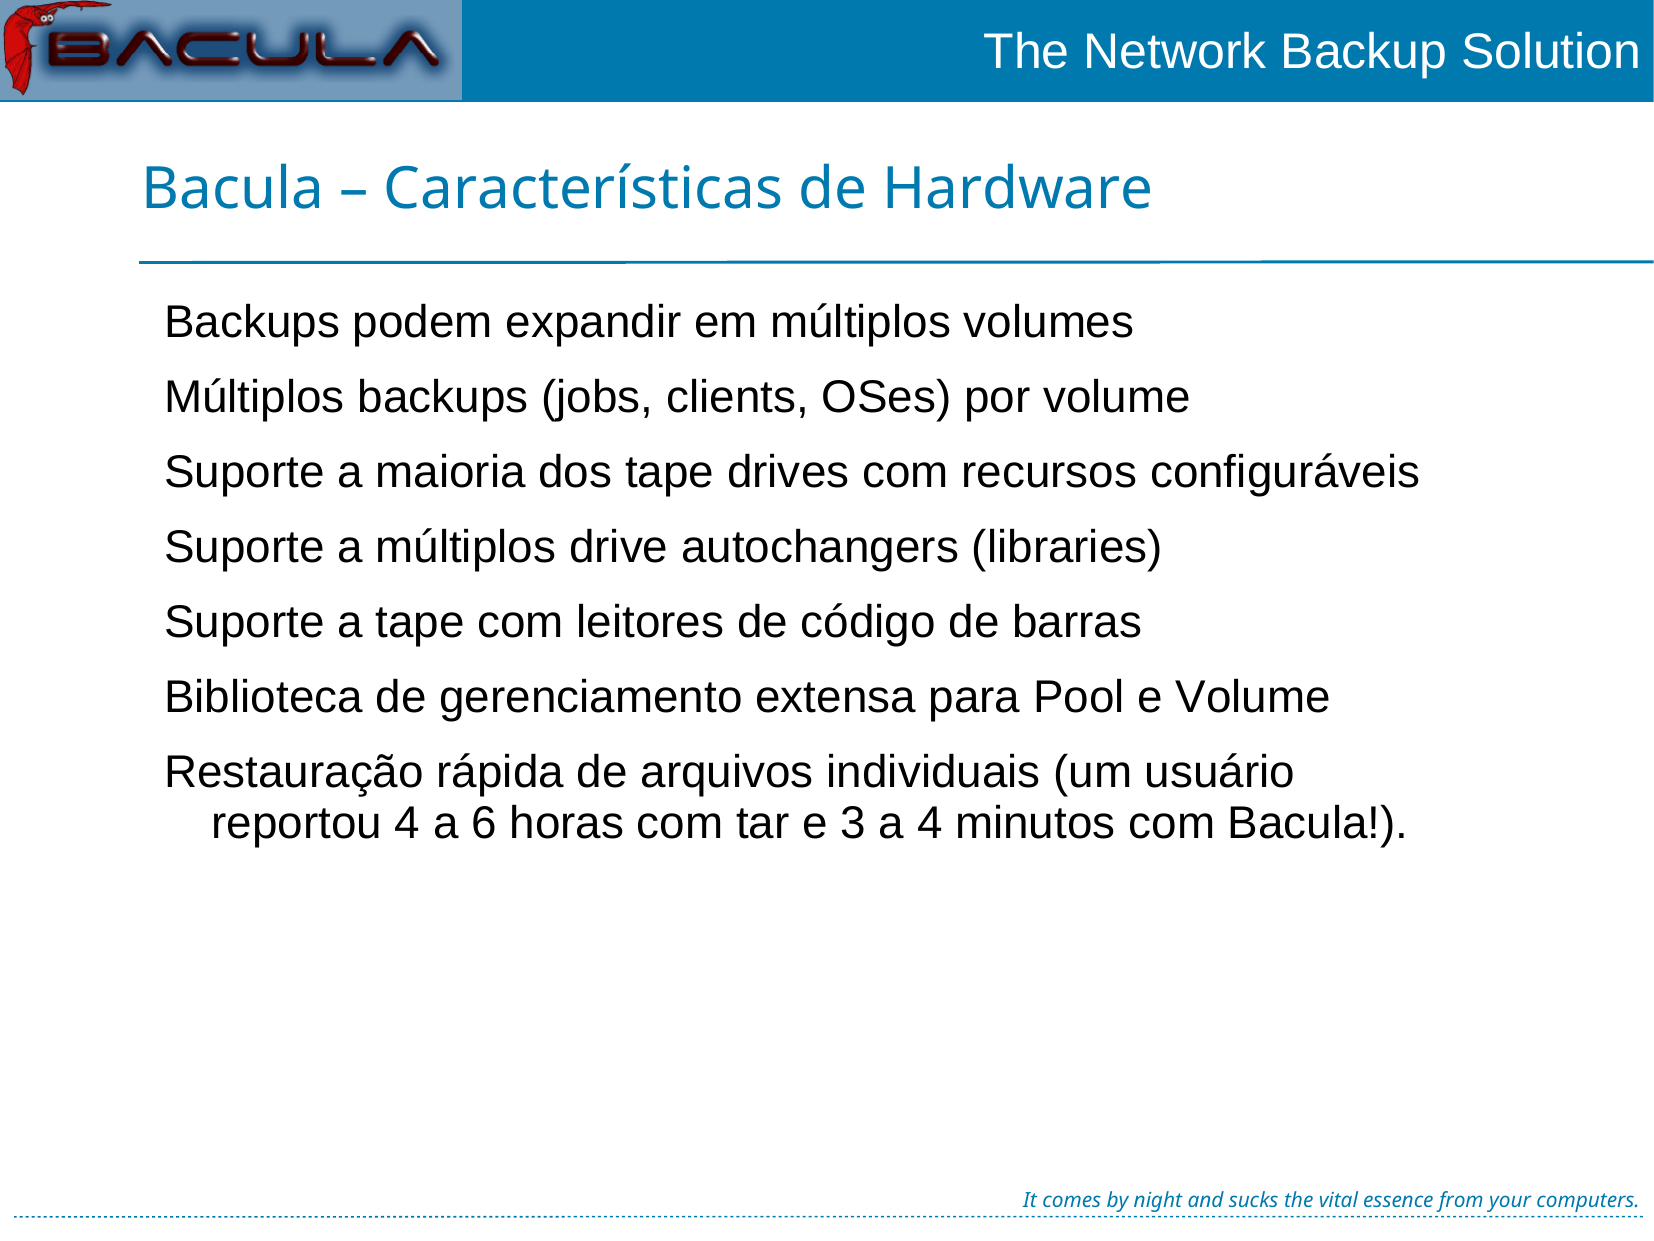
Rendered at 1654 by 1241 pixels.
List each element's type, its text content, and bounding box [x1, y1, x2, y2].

title Bacula – Características de Hardware [141, 112, 1501, 226]
picture [0, 0, 461, 99]
list Backups podem expandir em múltiplos volumes Múltiplos backups (jobs, clients, OSes) por volume Suporte a maioria dos tape drives com recursos configuráveis Suporte a múltiplos drive autochangers (libraries) Suporte a tape com leitores de código de barras Biblioteca de gerenciamento extensa para Pool e Volume Restauração rápida de arquivos individuais (um usuário reportou 4 a 6 horas com tar e 3 a 4 minutos com Bacula!). [69, 296, 1463, 1048]
